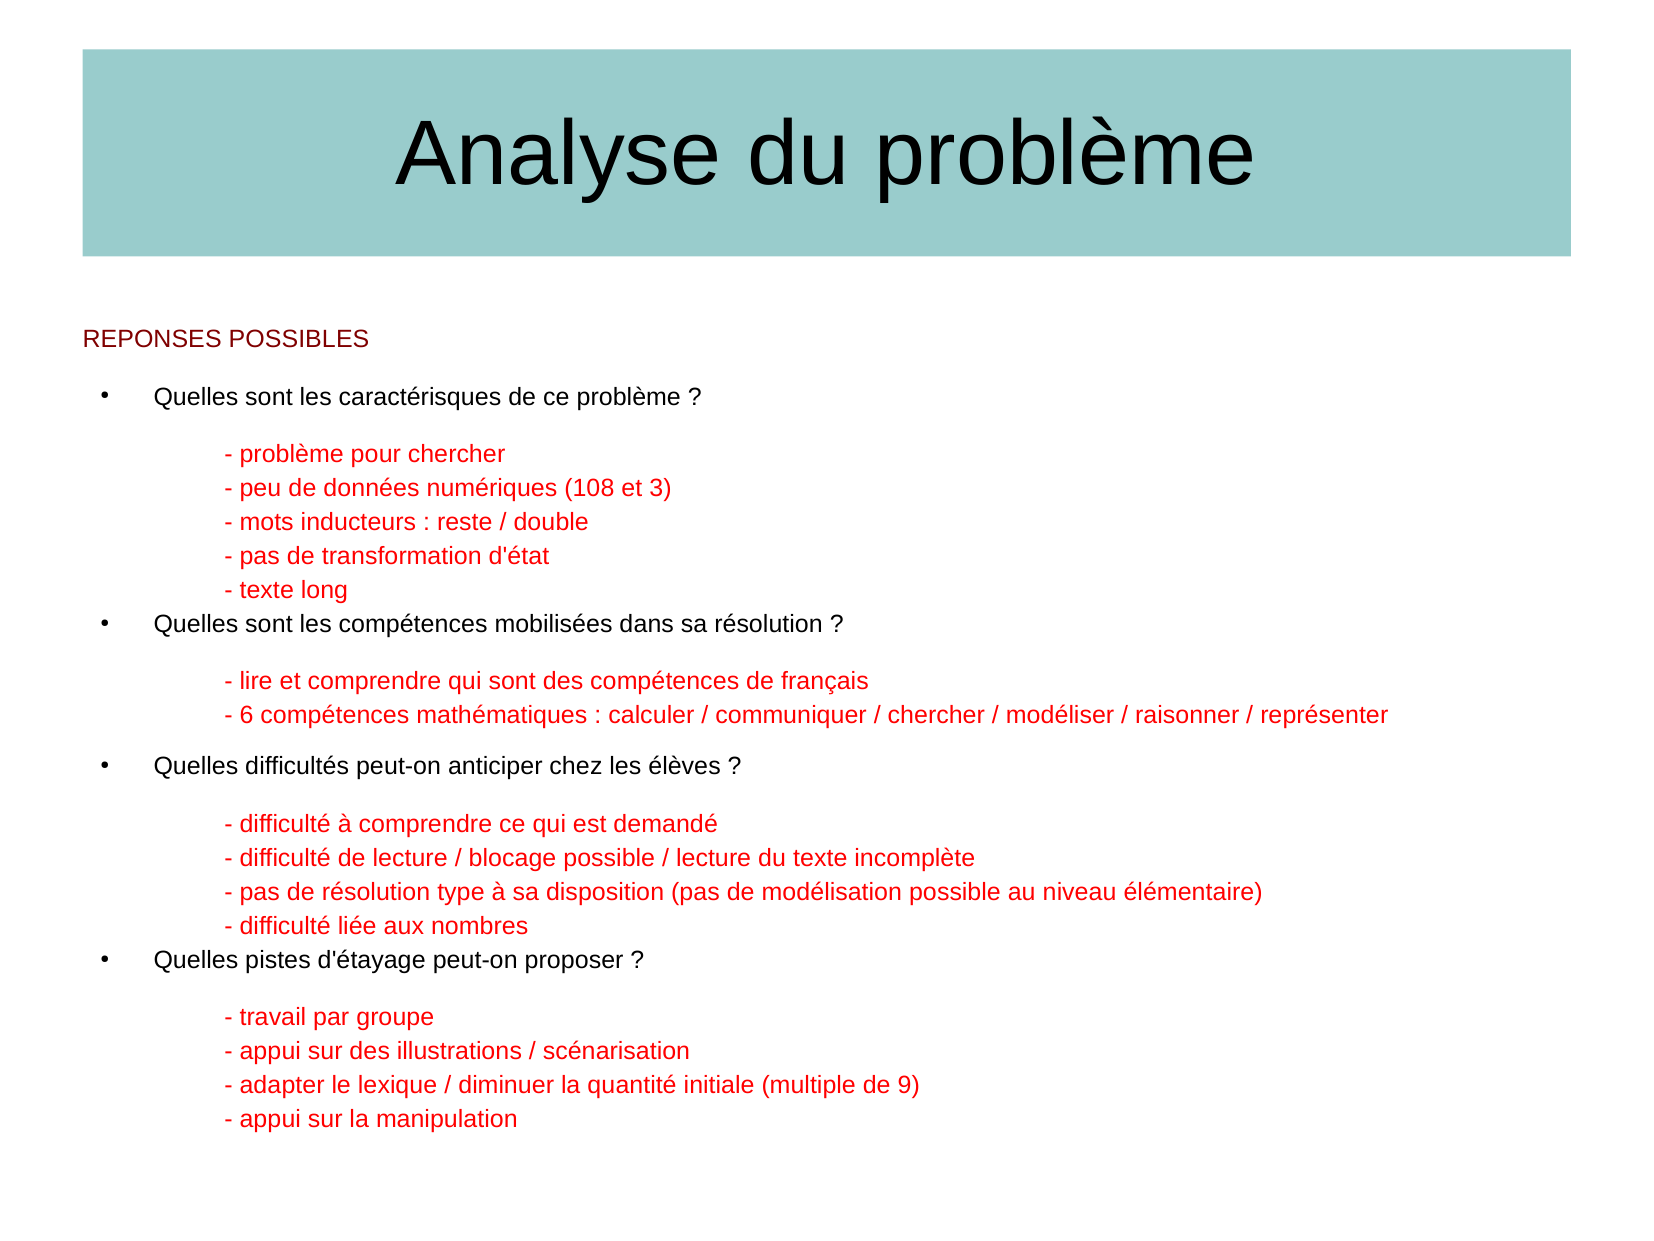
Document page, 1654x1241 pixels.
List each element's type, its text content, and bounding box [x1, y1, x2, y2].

list REPONSES POSSIBLES Quelles sont les caractérisques de ce problème ? - problème pour chercher - peu de données numériques (108 et 3) - mots inducteurs : reste / double - pas de transformation d'état - texte long Quelles sont les compétences mobilisées dans sa résolution ? - lire et comprendre qui sont des compétences de français - 6 compétences mathématiques : calculer / communiquer / chercher / modéliser / raisonner / représenter Quelles difficultés peut-on anticiper chez les élèves ? - difficulté à comprendre ce qui est demandé - difficulté de lecture / blocage possible / lecture du texte incomplète - pas de résolution type à sa disposition (pas de modélisation possible au niveau élémentaire) - difficulté liée aux nombres Quelles pistes d'étayage peut-on proposer ? - travail par groupe - appui sur des illustrations / scénarisation - adapter le lexique / diminuer la quantité initiale (multiple de 9) - appui sur la manipulation [82, 324, 1625, 1133]
title Analyse du problème [82, 49, 1571, 257]
